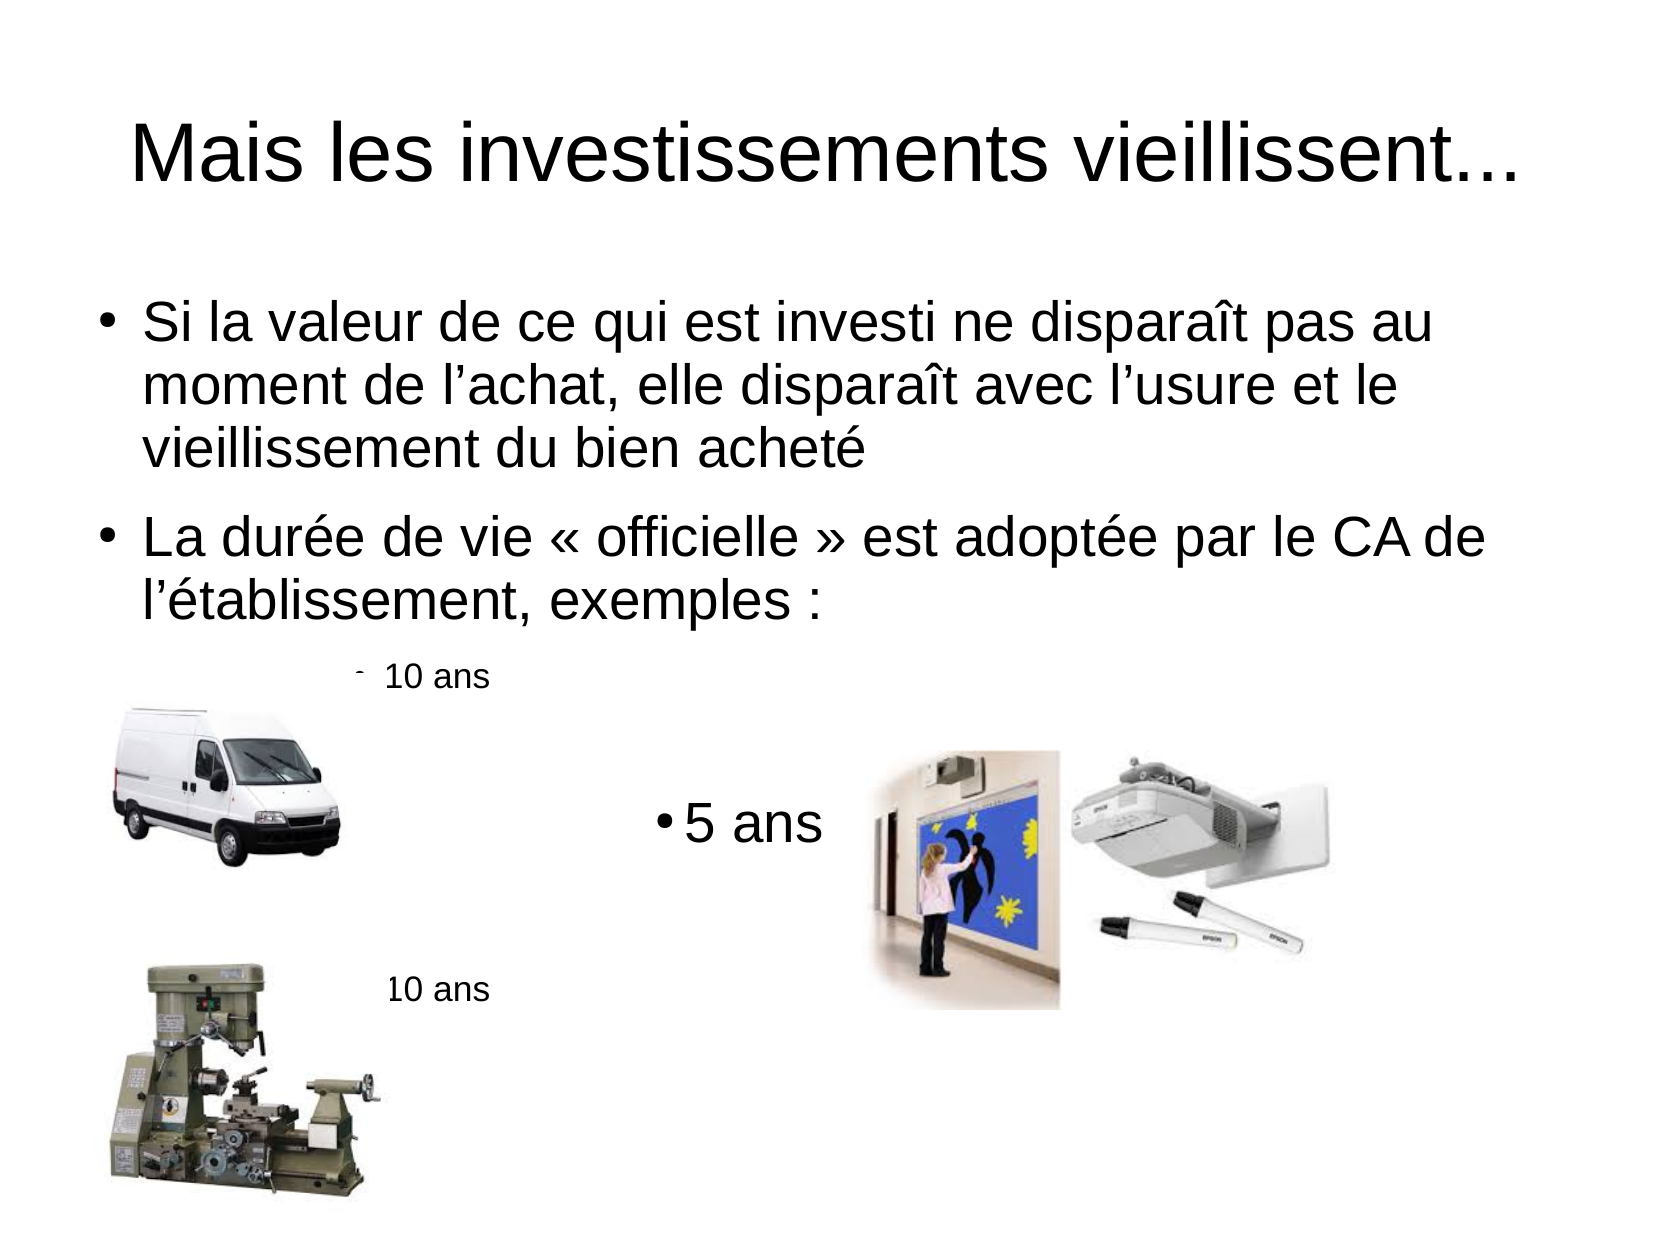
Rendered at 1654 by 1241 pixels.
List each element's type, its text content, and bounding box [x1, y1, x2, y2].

title Mais les investissements vieillissent... [82, 49, 1571, 257]
picture [94, 933, 390, 1213]
picture [862, 750, 1336, 1010]
picture [79, 673, 387, 887]
list Si la valeur de ce qui est investi ne disparaît pas au moment de l’achat, elle disparaît avec l’usure et le vieillissement du bien acheté La durée de vie « officielle » est adoptée par le CA de l’établissement, exemples : 10 ans 5 ans 10 ans [82, 290, 1571, 1010]
